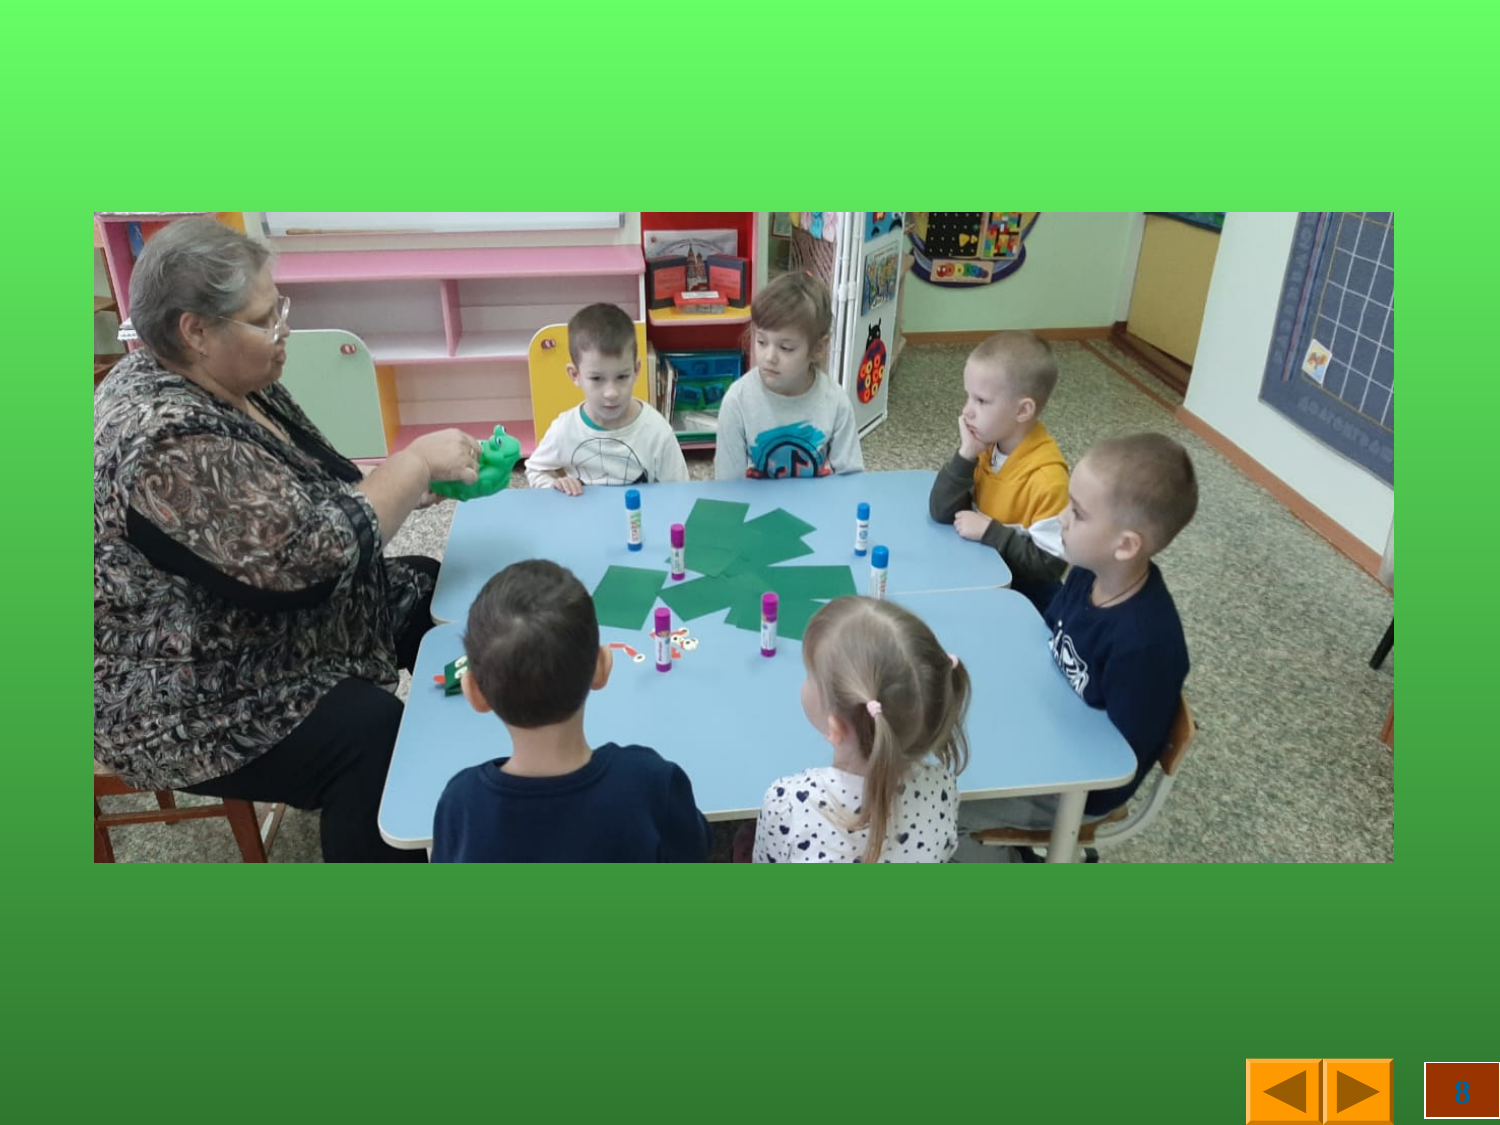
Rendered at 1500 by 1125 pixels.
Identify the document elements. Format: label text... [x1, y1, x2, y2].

picture [94, 212, 1394, 863]
text_box 8 [1425, 1062, 1500, 1118]
text_box [1324, 1058, 1394, 1125]
text_box [1247, 1058, 1323, 1125]
